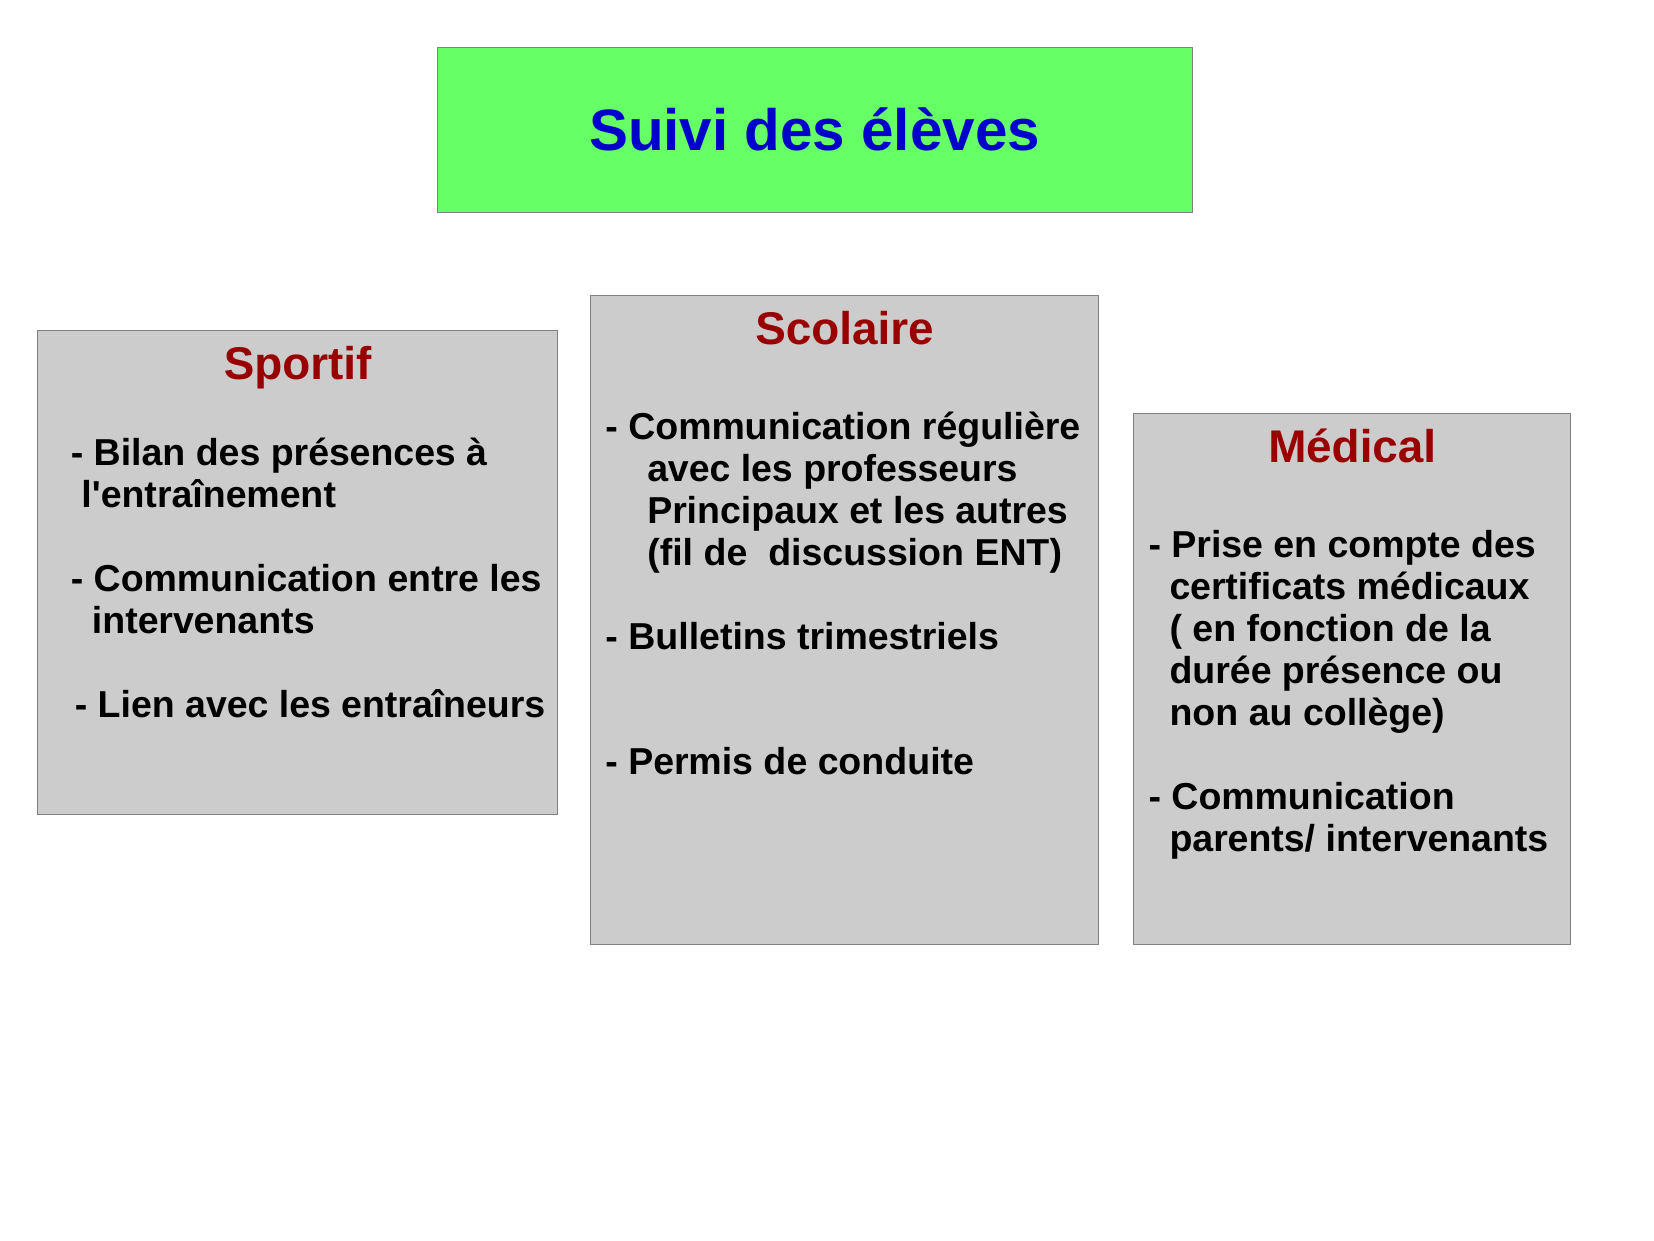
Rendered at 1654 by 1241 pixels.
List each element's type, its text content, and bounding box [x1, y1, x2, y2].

text_box Suivi des élèves [437, 47, 1193, 213]
text_box Scolaire - Communication régulière avec les professeurs Principaux et les autres (fil de discussion ENT) - Bulletins trimestriels - Permis de conduite [590, 295, 1099, 945]
text_box Sportif - Bilan des présences à l'entraînement - Communication entre les intervenants - Lien avec les entraîneurs [37, 330, 558, 815]
text_box Médical - Prise en compte des certificats médicaux ( en fonction de la durée présence ou non au collège) - Communication parents/ intervenants [1133, 413, 1571, 945]
